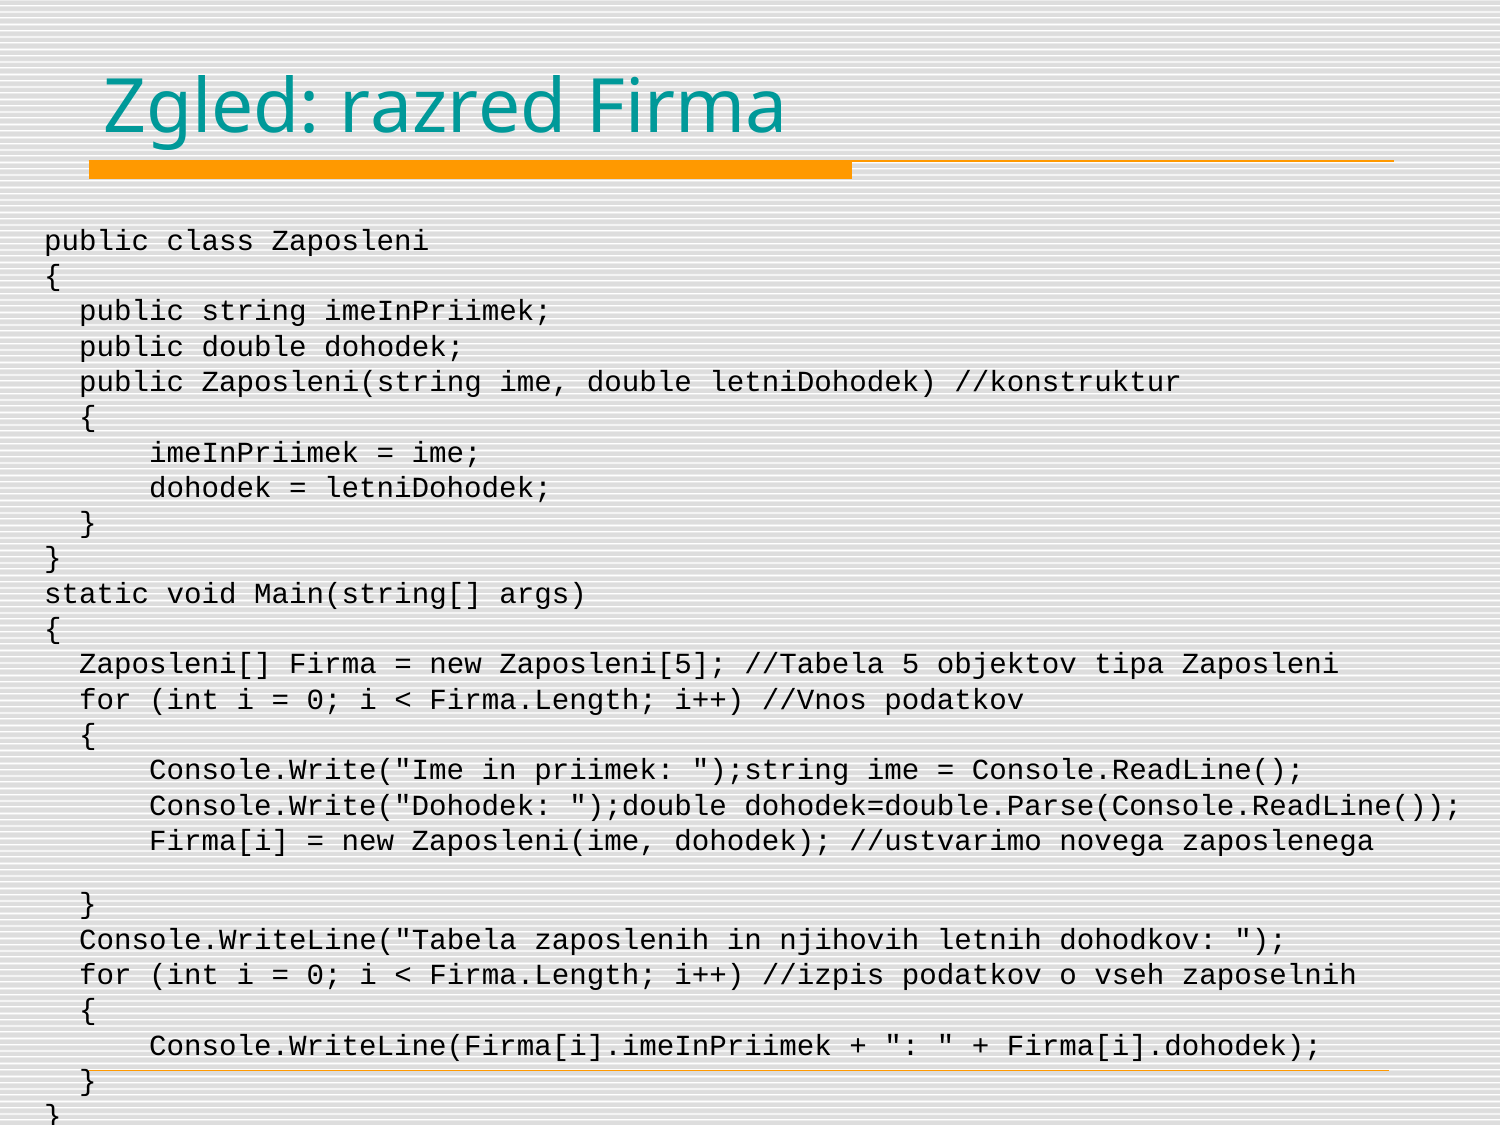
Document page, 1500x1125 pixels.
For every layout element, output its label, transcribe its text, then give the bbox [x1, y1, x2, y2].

picture [0, 0, 1500, 1125]
list public class Zaposleni { public string imeInPriimek; public double dohodek; public Zaposleni(string ime, double letniDohodek) //konstruktur { imeInPriimek = ime; dohodek = letniDohodek; } } static void Main(string[] args) { Zaposleni[] Firma = new Zaposleni[5]; //Tabela 5 objektov tipa Zaposleni for (int i = 0; i < Firma.Length; i++) //Vnos podatkov { Console.Write("Ime in priimek: ");string ime = Console.ReadLine(); Console.Write("Dohodek: ");double dohodek=double.Parse(Console.ReadLine()); Firma[i] = new Zaposleni(ime, dohodek); //ustvarimo novega zaposlenega } Console.WriteLine("Tabela zaposlenih in njihovih letnih dohodkov: "); for (int i = 0; i < Firma.Length; i++) //izpis podatkov o vseh zaposelnih { Console.WriteLine(Firma[i].imeInPriimek + ": " + Firma[i].dohodek); } } [29, 220, 1483, 1125]
title Zgled: razred Firma [88, 42, 1401, 155]
